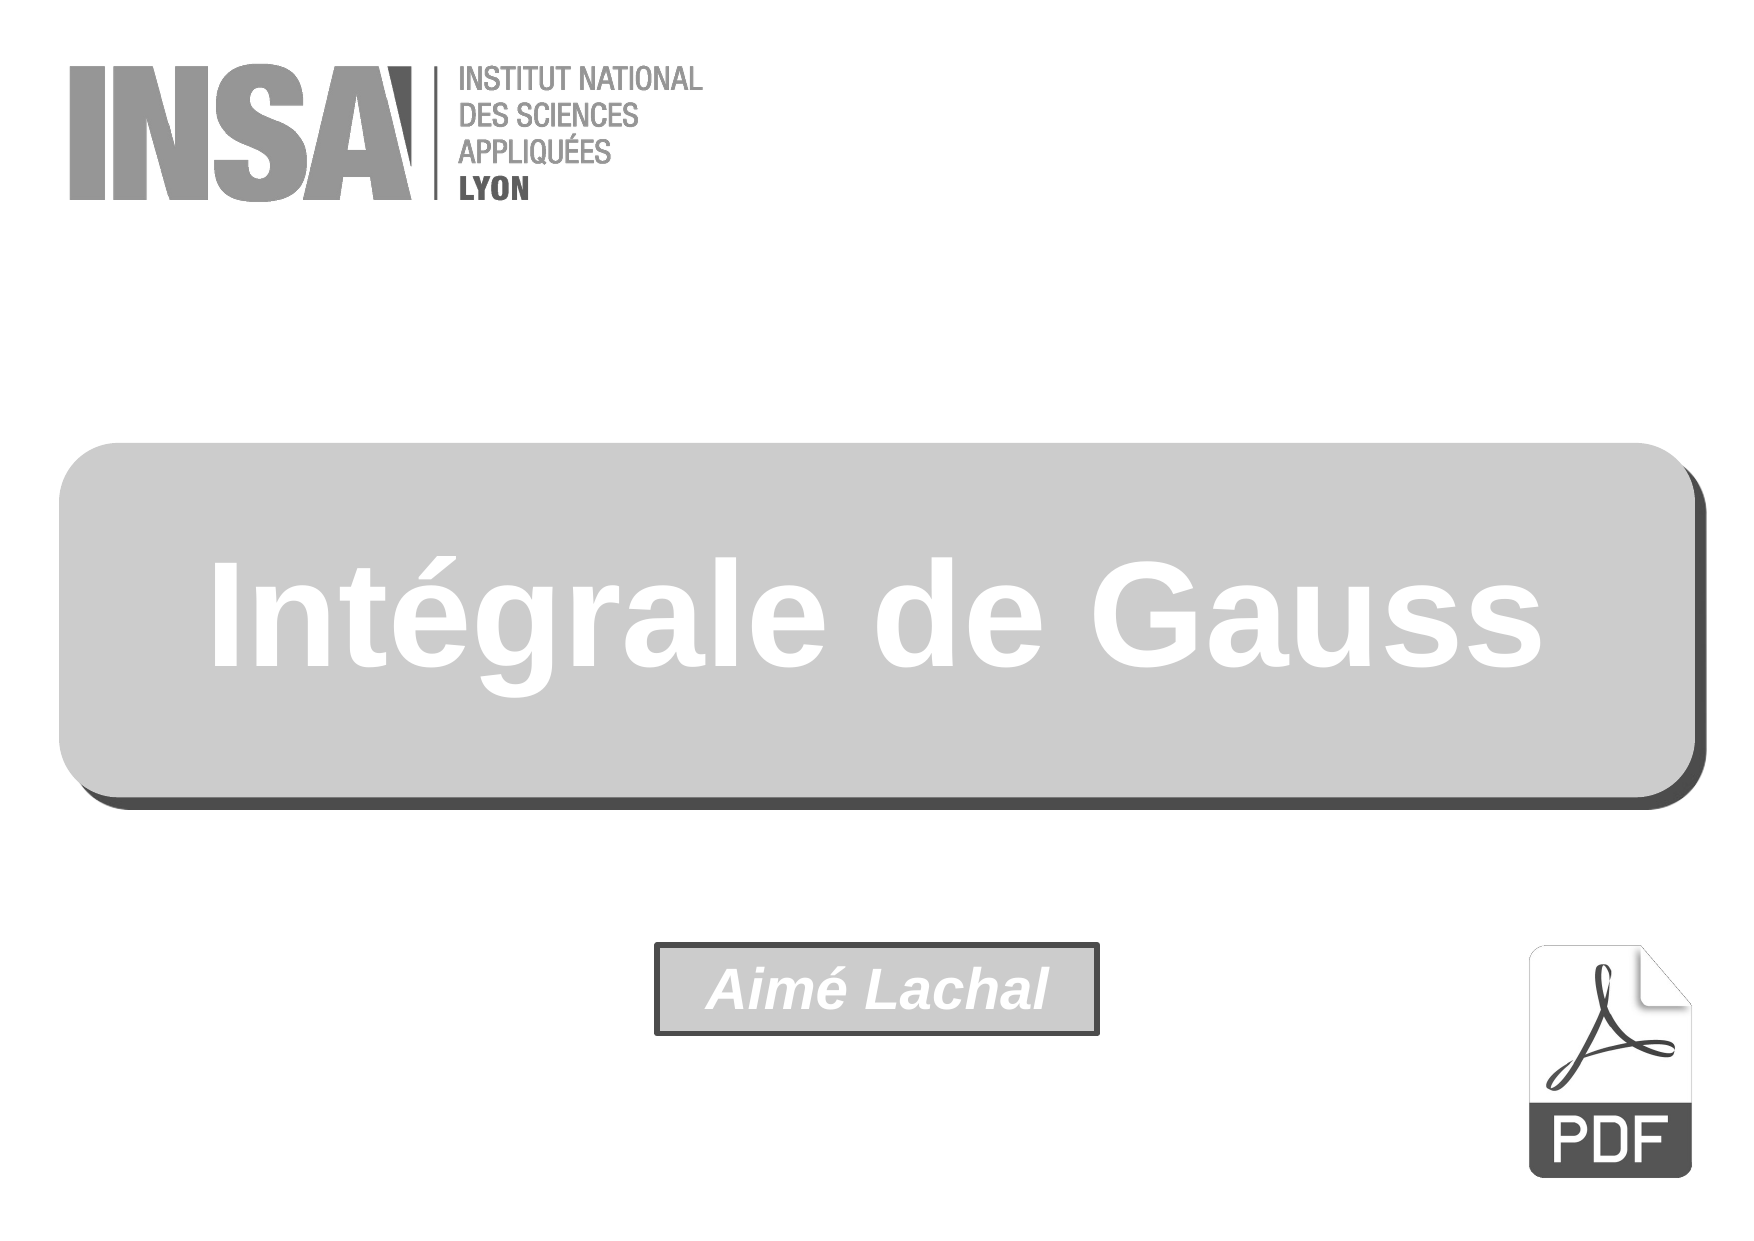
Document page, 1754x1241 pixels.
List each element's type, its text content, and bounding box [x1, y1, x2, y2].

title Aimé Lachal [657, 944, 1098, 1034]
picture [1526, 944, 1695, 1182]
text_box Intégrale de Gauss [59, 442, 1695, 798]
picture [59, 58, 713, 207]
